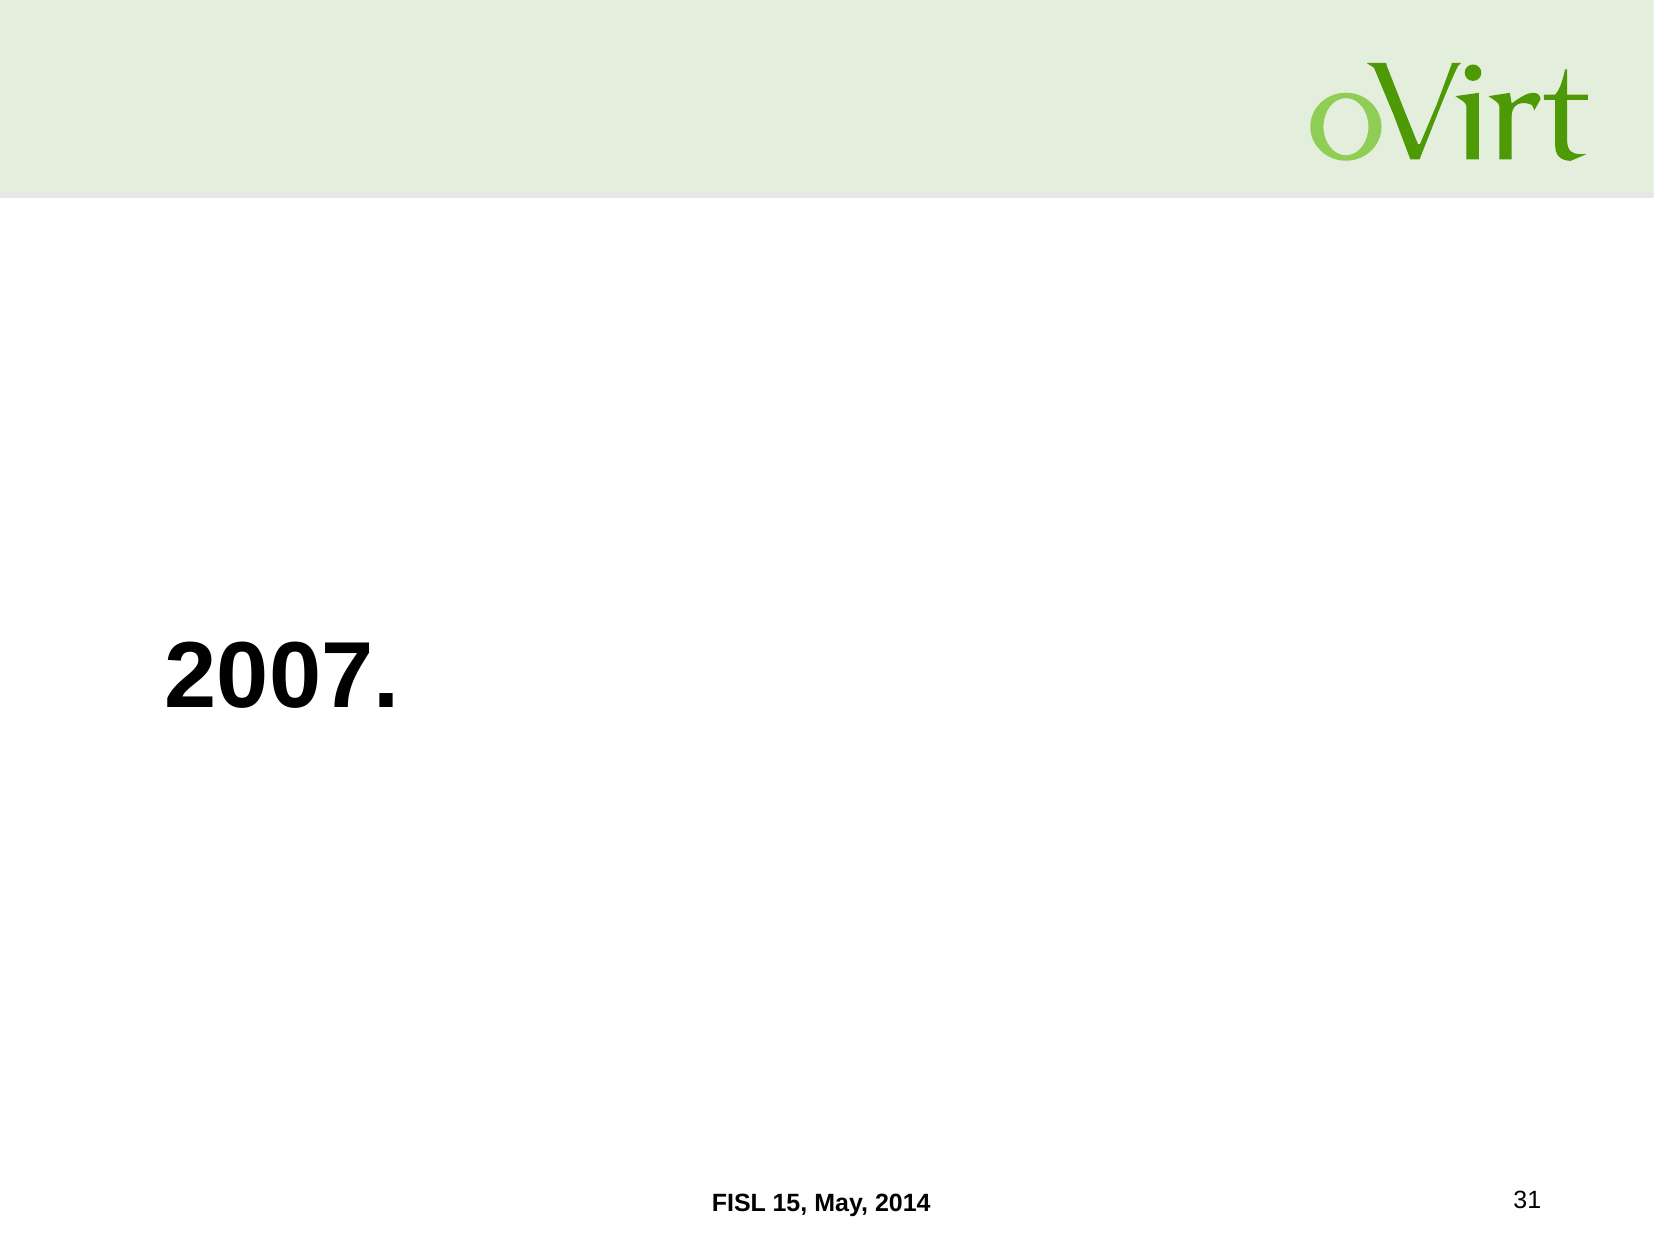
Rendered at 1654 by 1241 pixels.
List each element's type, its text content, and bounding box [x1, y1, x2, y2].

text_box 2007. [150, 615, 1654, 750]
